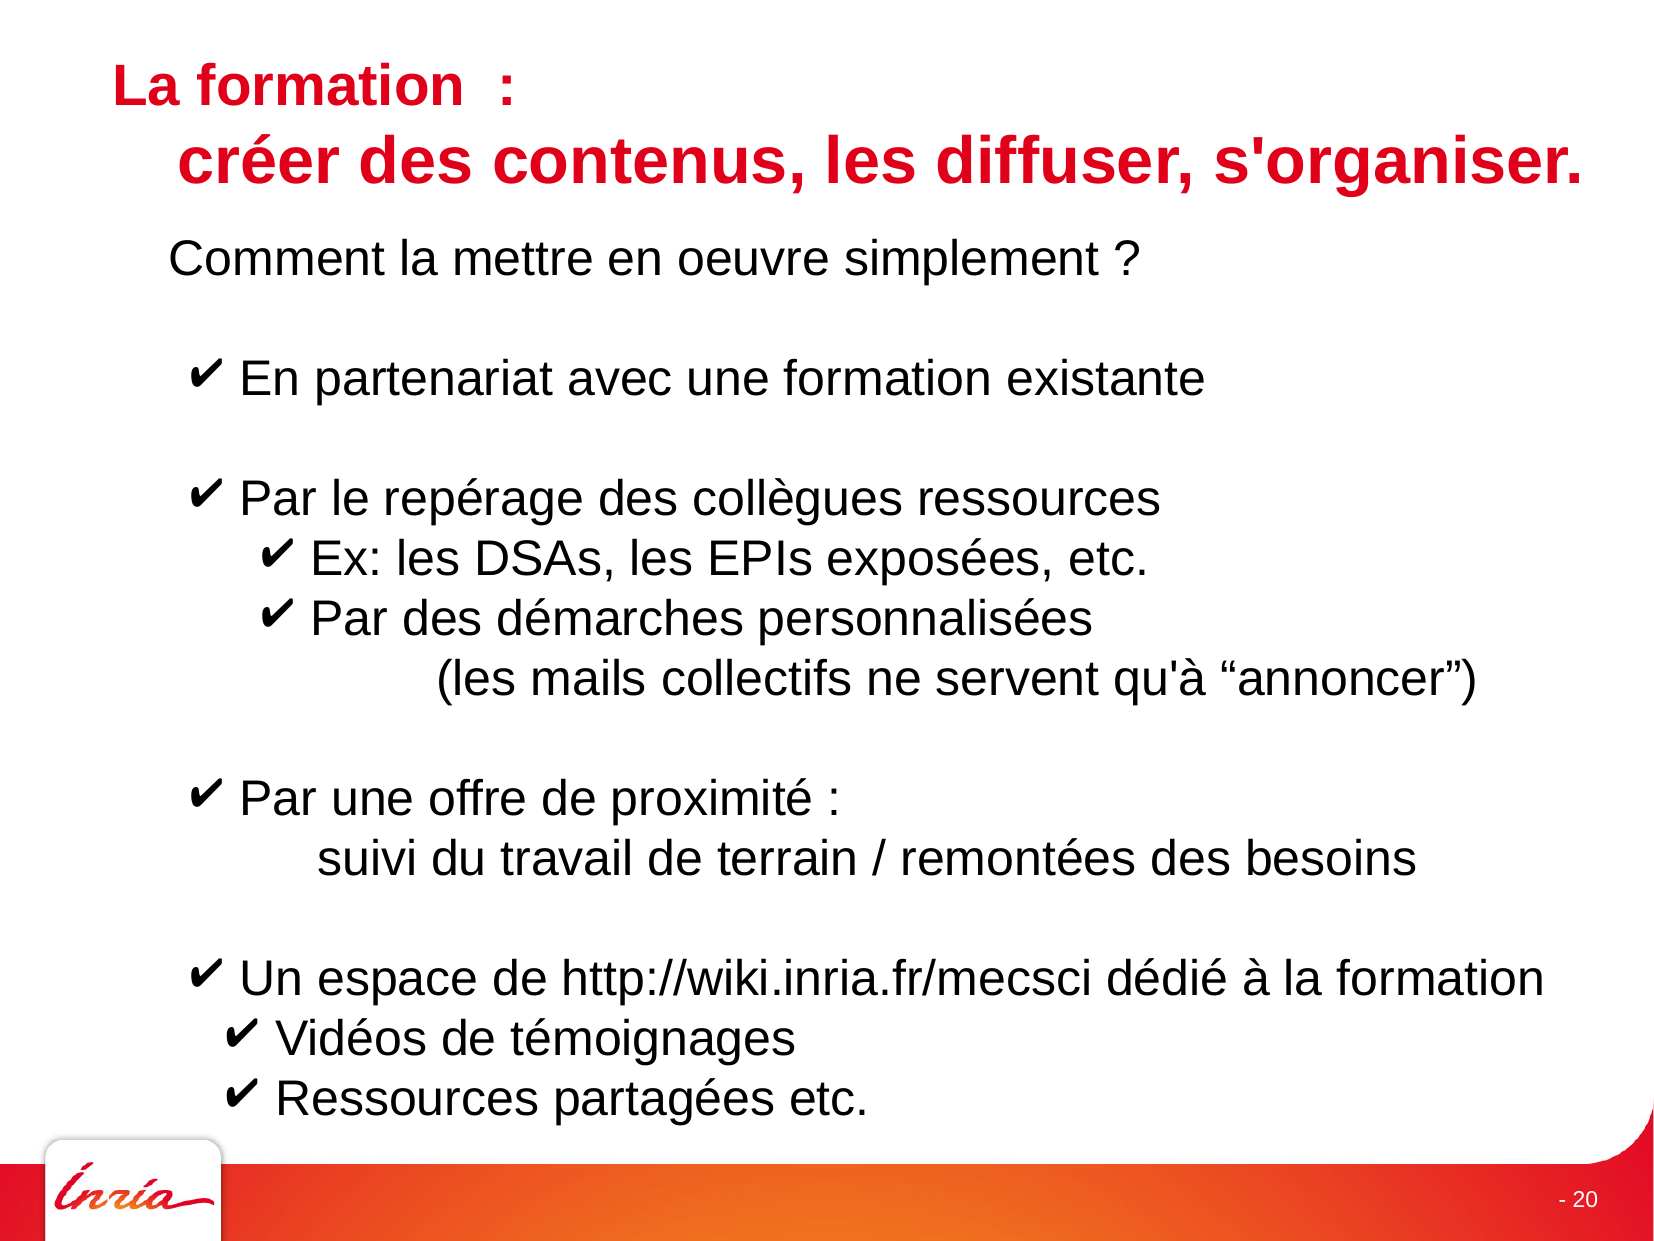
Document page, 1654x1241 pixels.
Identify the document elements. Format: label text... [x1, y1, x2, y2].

slide_number - <number> [1558, 1173, 1654, 1223]
title La formation : créer des contenus, les diffuser, s'organiser. [112, 18, 1613, 226]
picture [0, 0, 1654, 1241]
text_box Comment la mettre en oeuvre simplement ? En partenariat avec une formation existante Par le repérage des collègues ressources Ex: les DSAs, les EPIs exposées, etc. Par des démarches personnalisées (les mails collectifs ne servent qu'à “annoncer”) Par une offre de proximité : suivi du travail de terrain / remontées des besoins Un espace de http://wiki.inria.fr/mecsci dédié à la formation Vidéos de témoignages Ressources partagées etc. [155, 225, 1613, 1163]
